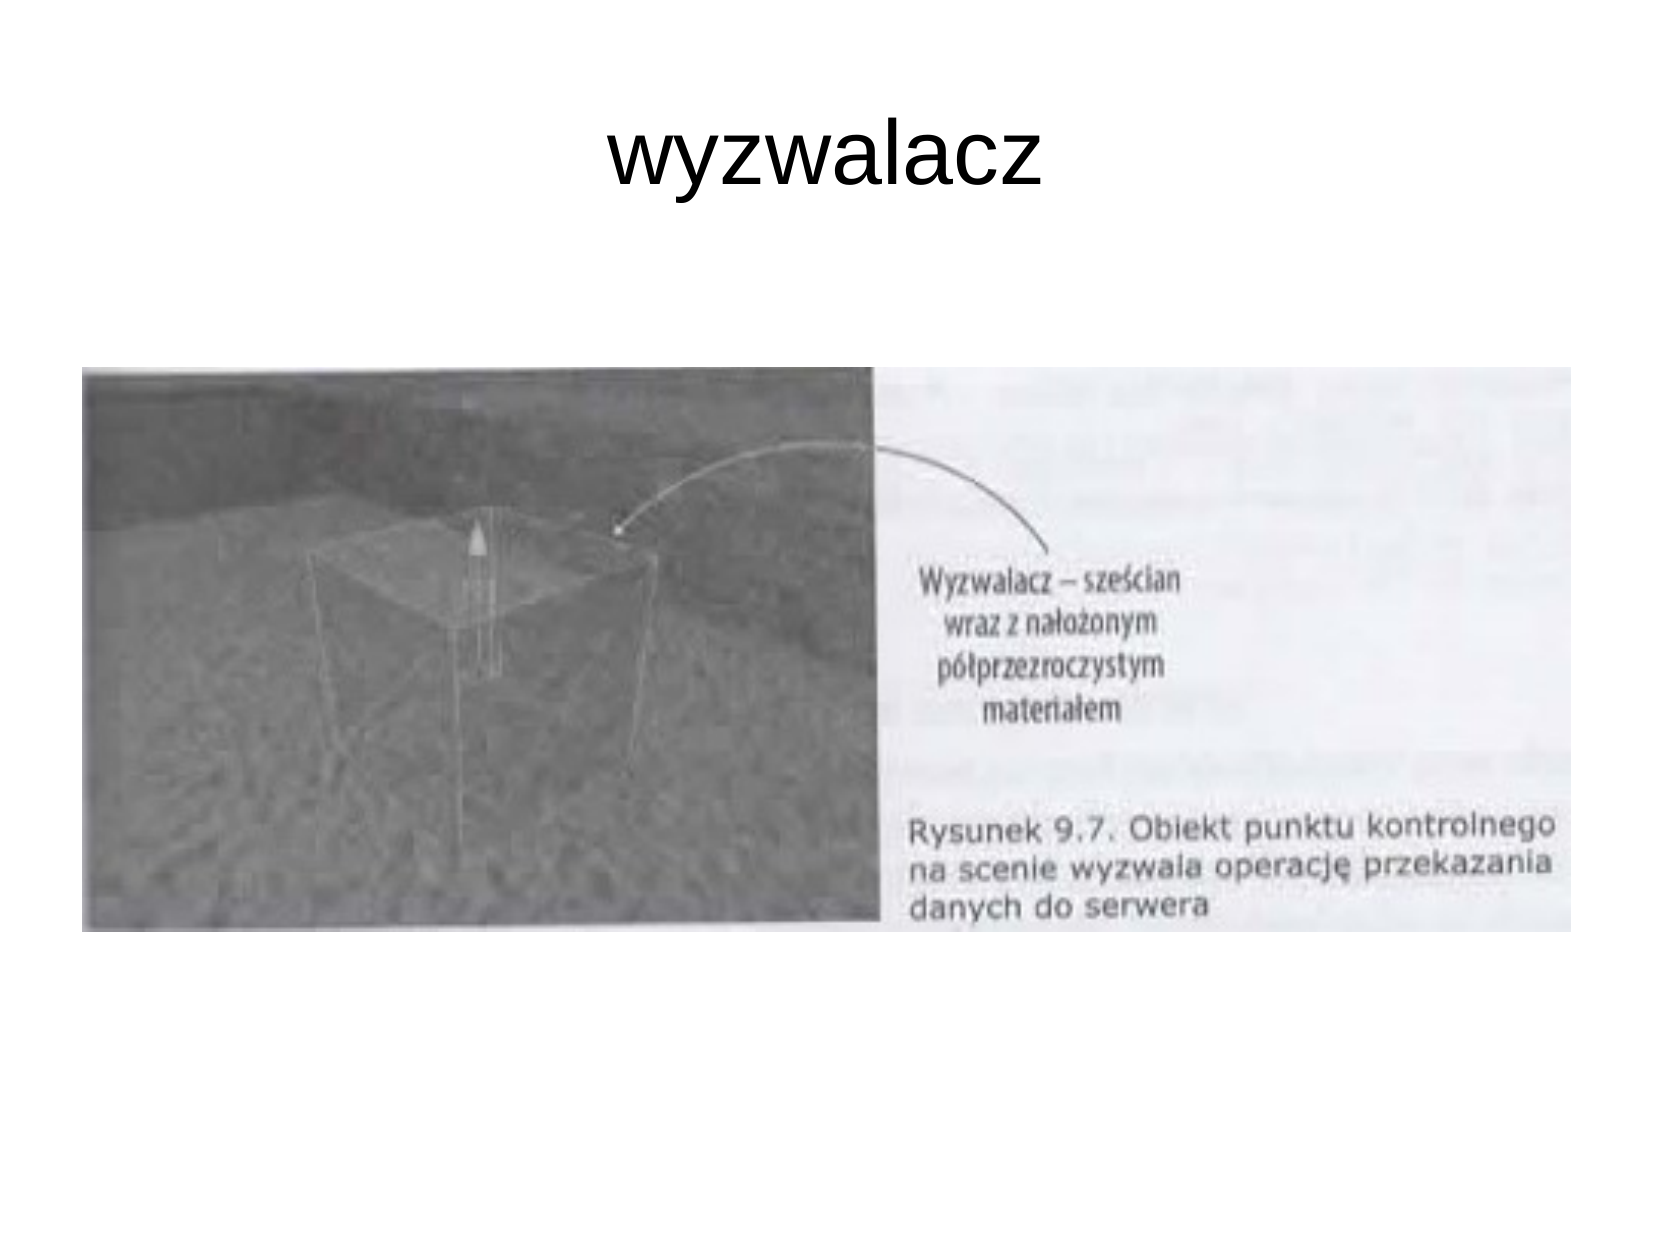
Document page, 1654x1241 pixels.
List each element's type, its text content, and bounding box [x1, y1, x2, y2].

title wyzwalacz [82, 49, 1571, 257]
picture [82, 367, 1571, 932]
